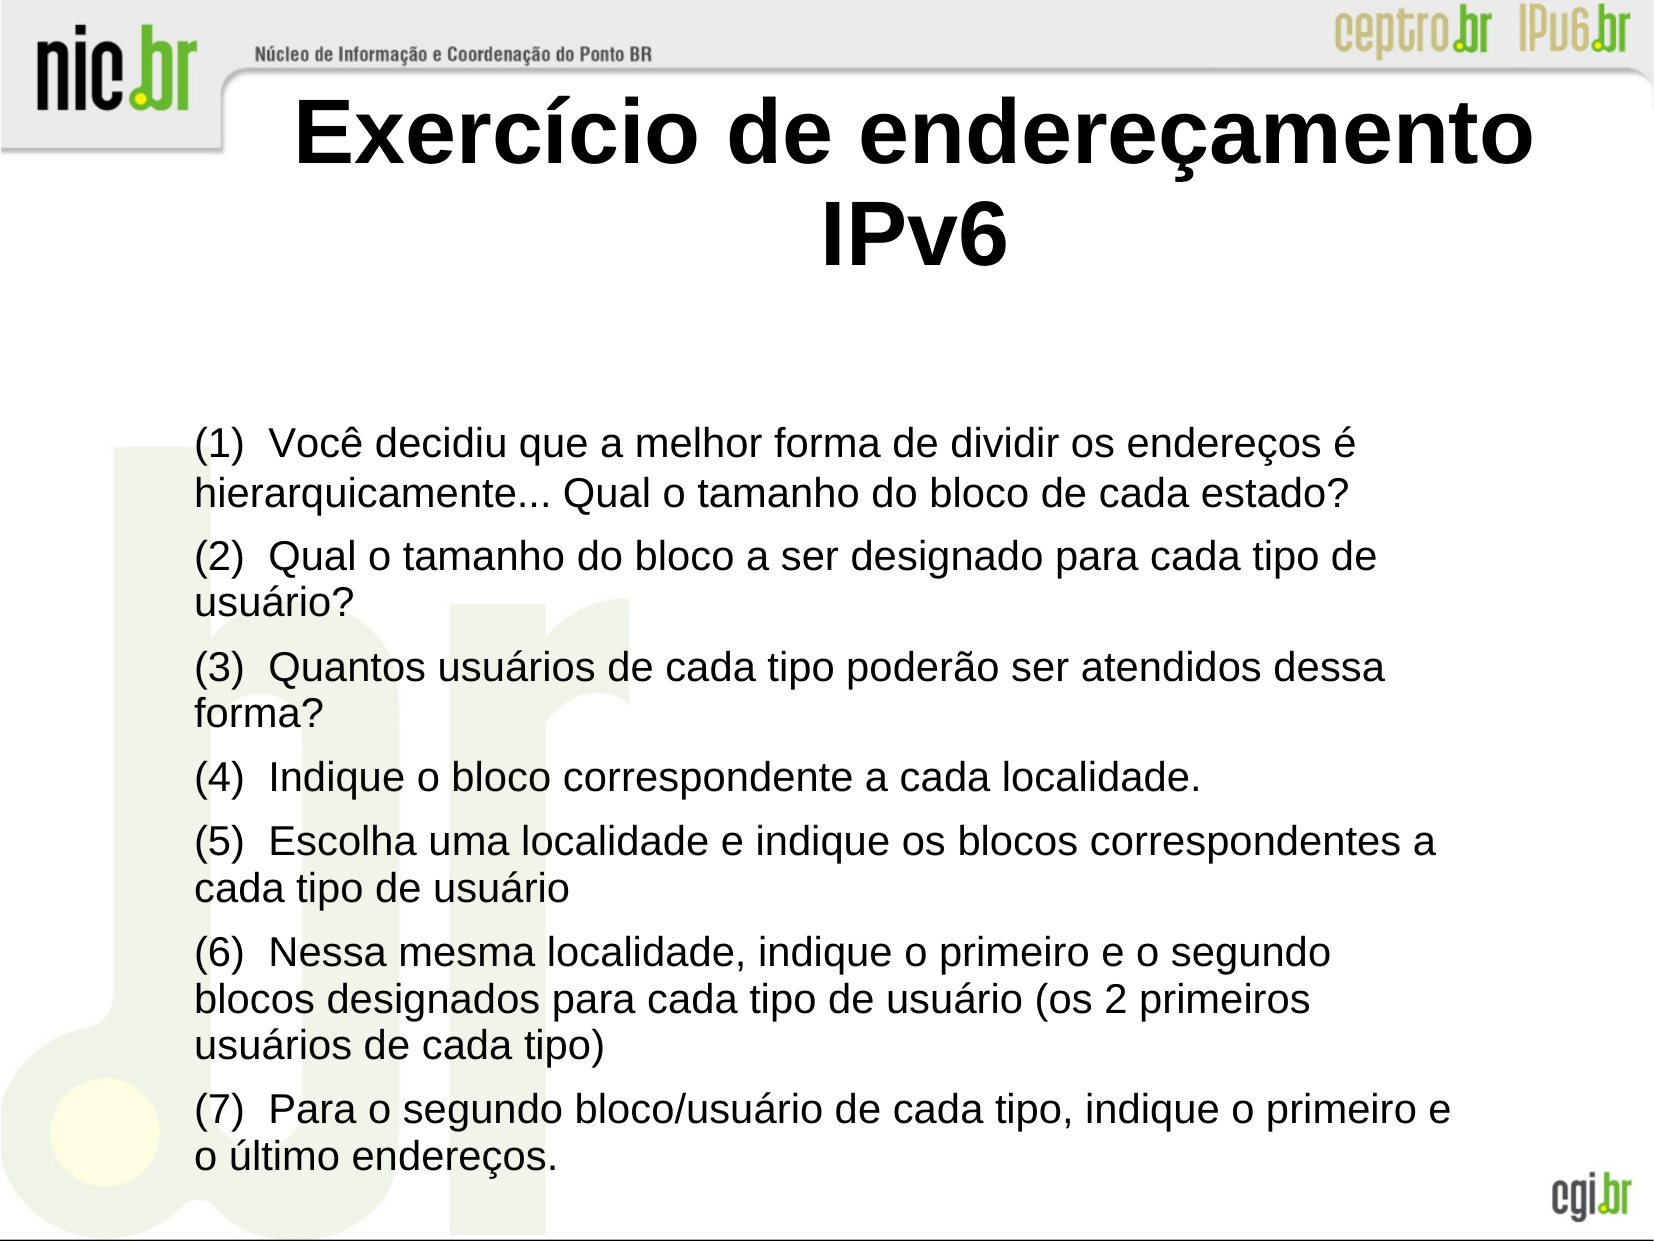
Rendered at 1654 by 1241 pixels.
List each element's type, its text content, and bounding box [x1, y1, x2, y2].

text_box Você decidiu que a melhor forma de dividir os endereços é hierarquicamente... Qual o tamanho do bloco de cada estado? Qual o tamanho do bloco a ser designado para cada tipo de usuário? Quantos usuários de cada tipo poderão ser atendidos dessa forma? Indique o bloco correspondente a cada localidade. Escolha uma localidade e indique os blocos correspondentes a cada tipo de usuário Nessa mesma localidade, indique o primeiro e o segundo blocos designados para cada tipo de usuário (os 2 primeiros usuários de cada tipo) Para o segundo bloco/usuário de cada tipo, indique o primeiro e o último endereços. [179, 408, 1475, 462]
text_box Exercício de endereçamento IPv6 [177, 74, 1654, 192]
picture [0, 0, 1654, 1241]
